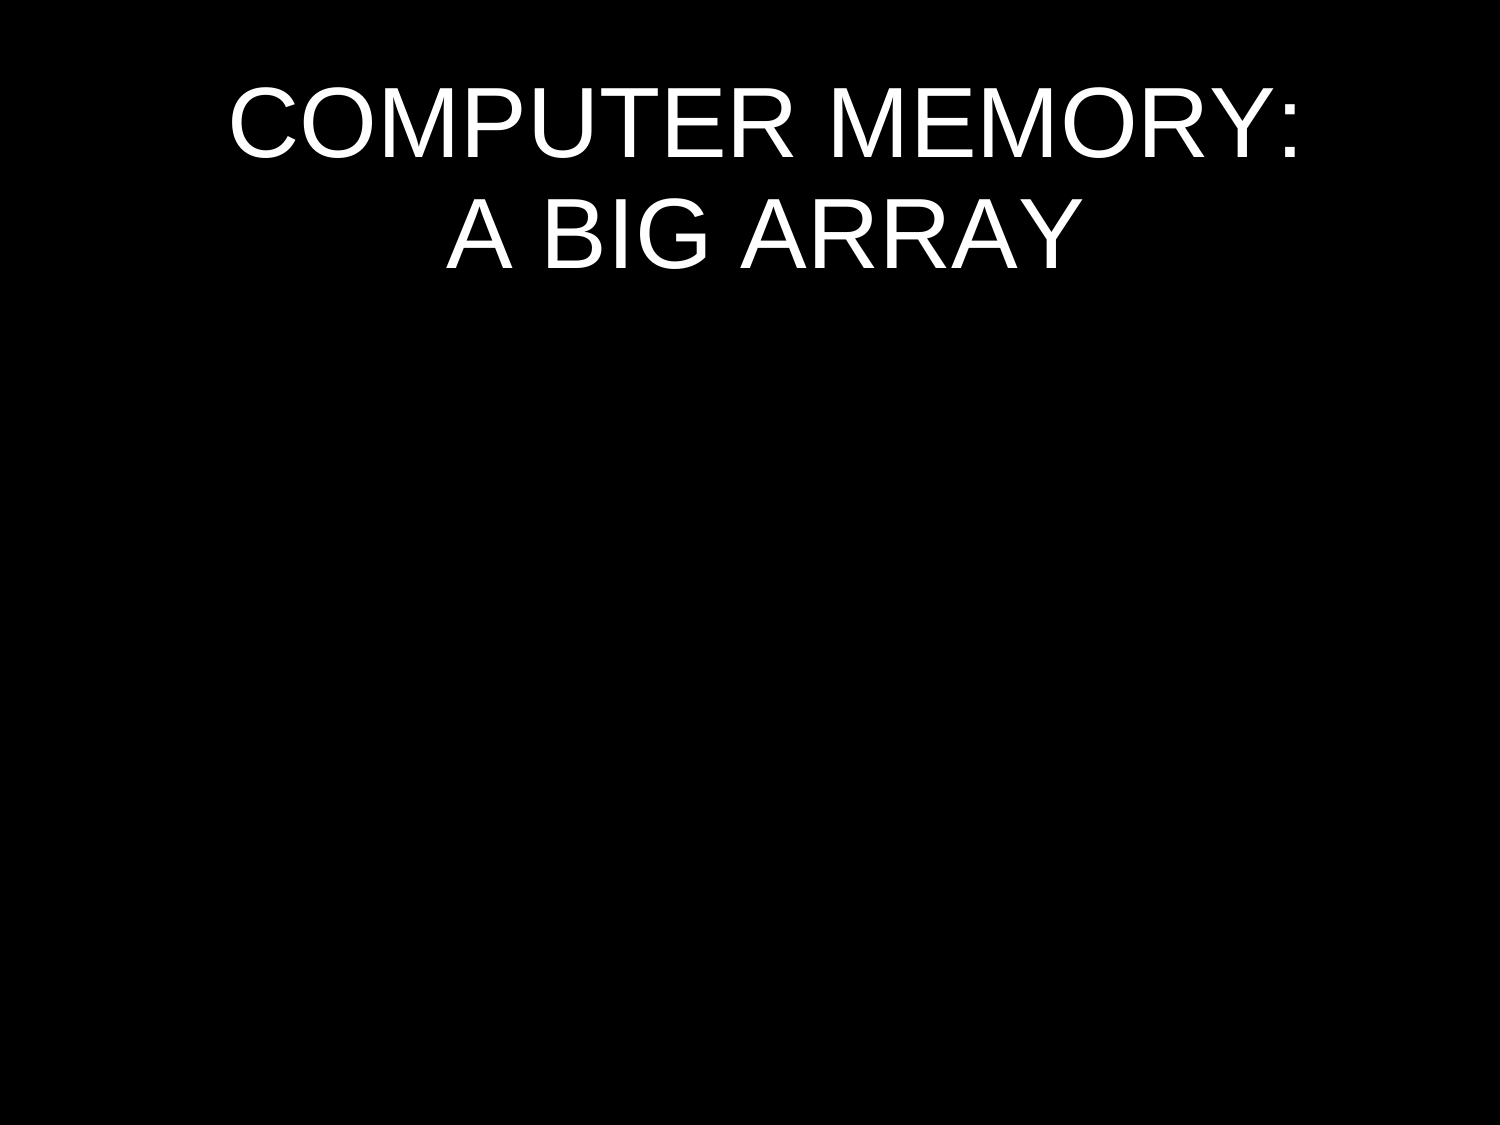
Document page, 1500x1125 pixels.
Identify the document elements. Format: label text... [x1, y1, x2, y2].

title COMPUTER MEMORY: A BIG ARRAY [187, 56, 1346, 300]
